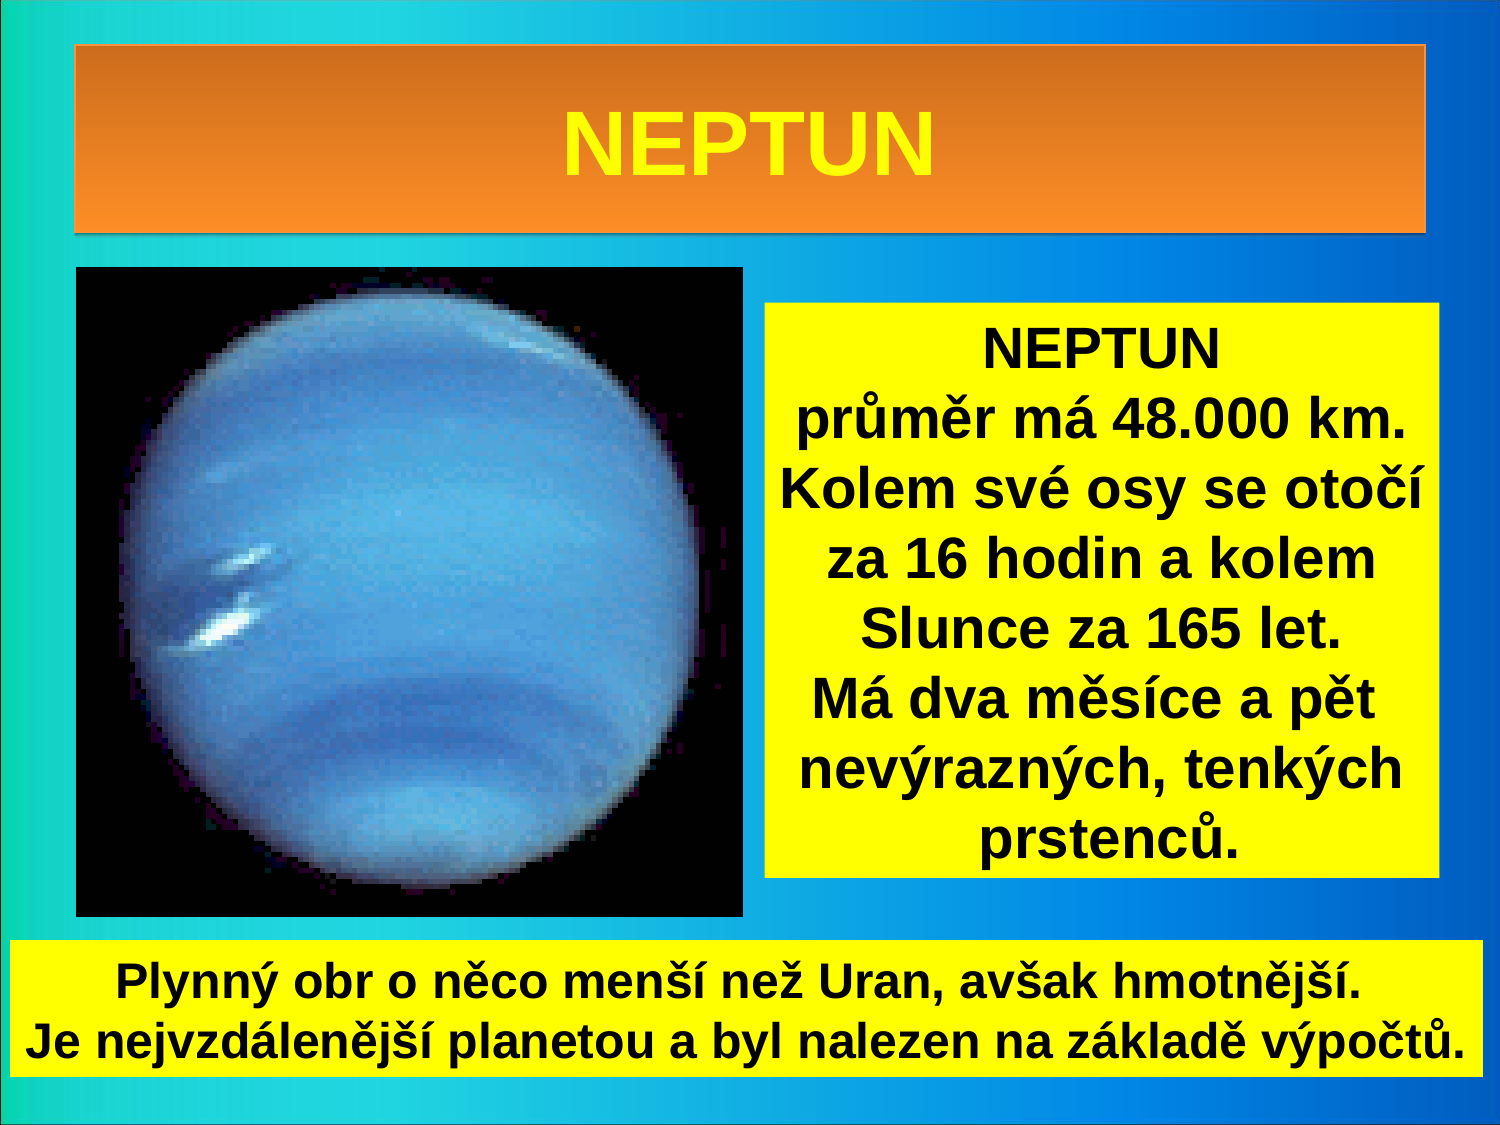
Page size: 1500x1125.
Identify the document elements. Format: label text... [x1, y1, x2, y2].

text_box NEPTUN průměr má 48.000 km. Kolem své osy se otočí za 16 hodin a kolem Slunce za 165 let. Má dva měsíce a pět nevýrazných, tenkých prstenců. [764, 302, 1440, 878]
title NEPTUN [75, 45, 1426, 233]
text_box Plynný obr o něco menší než Uran, avšak hmotnější. Je nejvzdálenější planetou a byl nalezen na základě výpočtů. [10, 940, 1483, 1076]
picture [0, 0, 1500, 1125]
